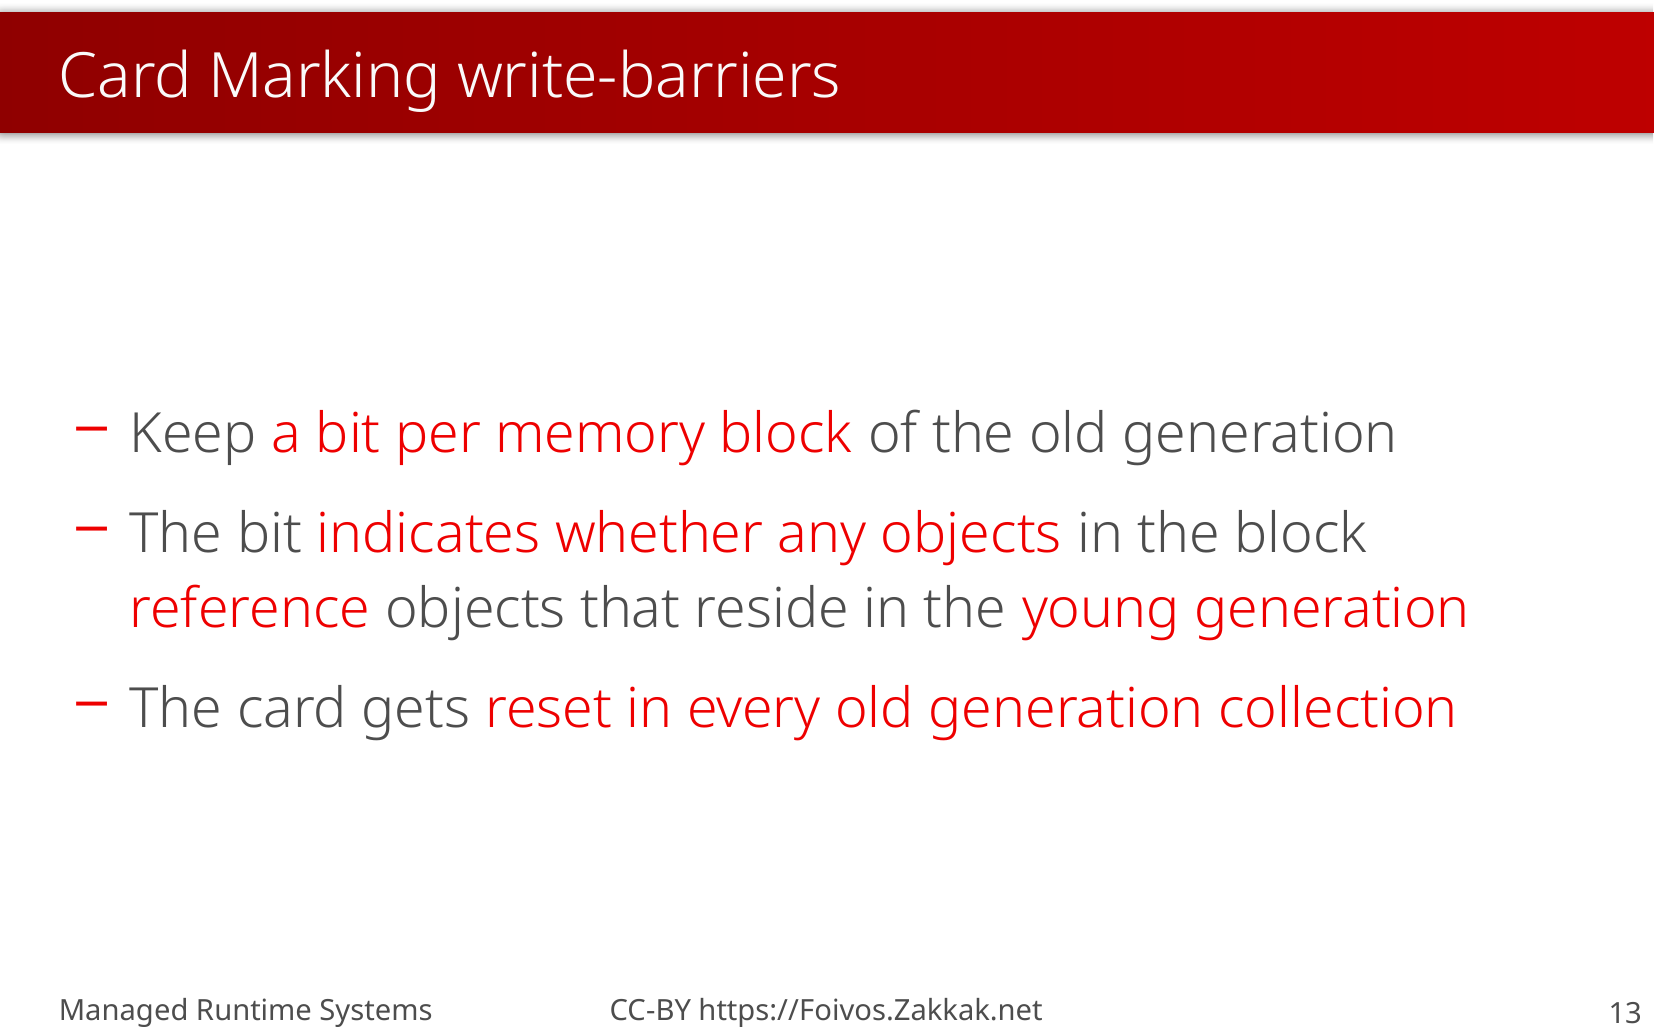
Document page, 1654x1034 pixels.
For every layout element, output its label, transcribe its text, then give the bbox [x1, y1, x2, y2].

title Card Marking write-barriers [58, 7, 1329, 139]
list Keep a bit per memory block of the old generation The bit indicates whether any objects in the block reference objects that reside in the young generation The card gets reset in every old generation collection [58, 176, 1594, 960]
